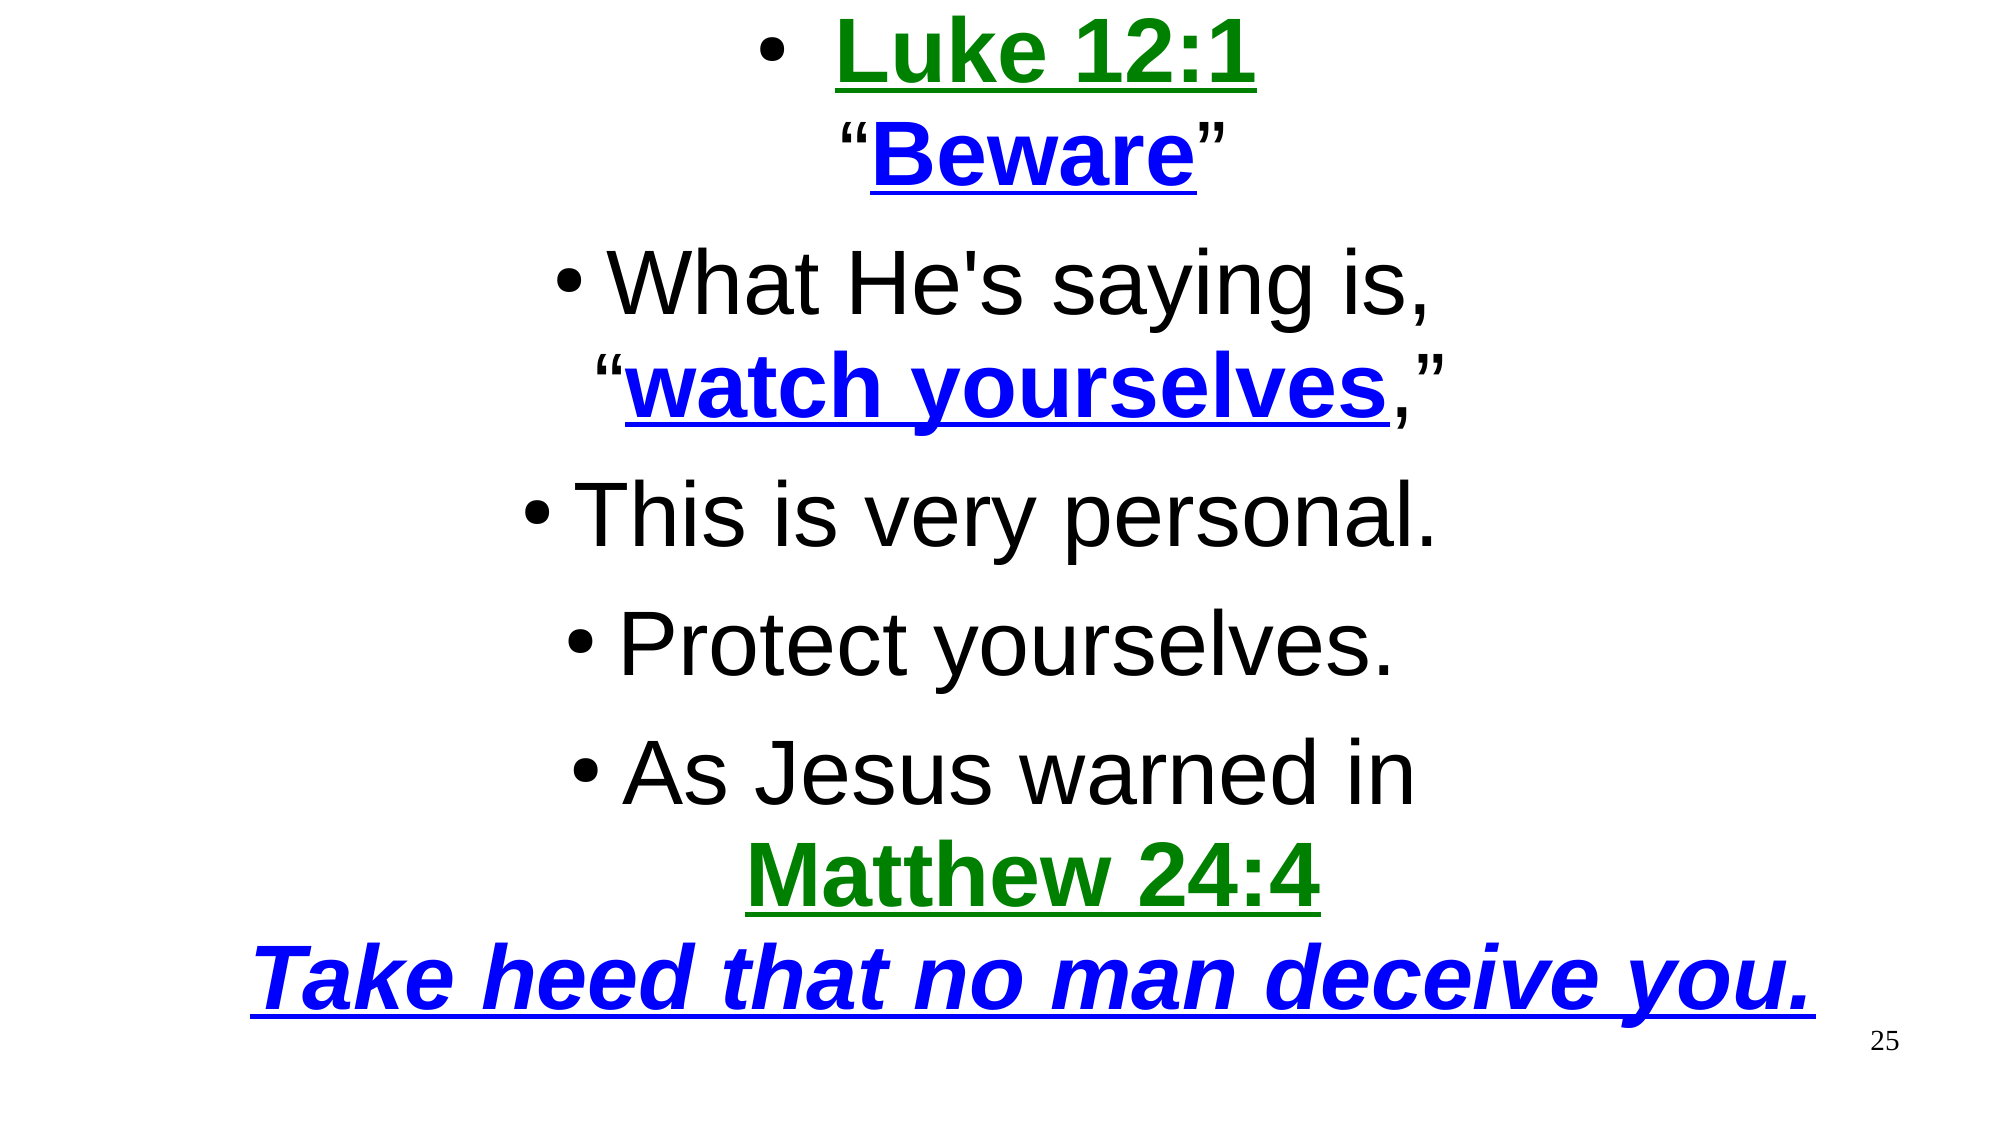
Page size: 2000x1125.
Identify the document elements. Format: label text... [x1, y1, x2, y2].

list Luke 12:1 “Beware” What He's saying is, “watch yourselves,” This is very personal. Protect yourselves. As Jesus warned in Matthew 24:4 Take heed that no man deceive you. [0, 0, 1996, 1123]
